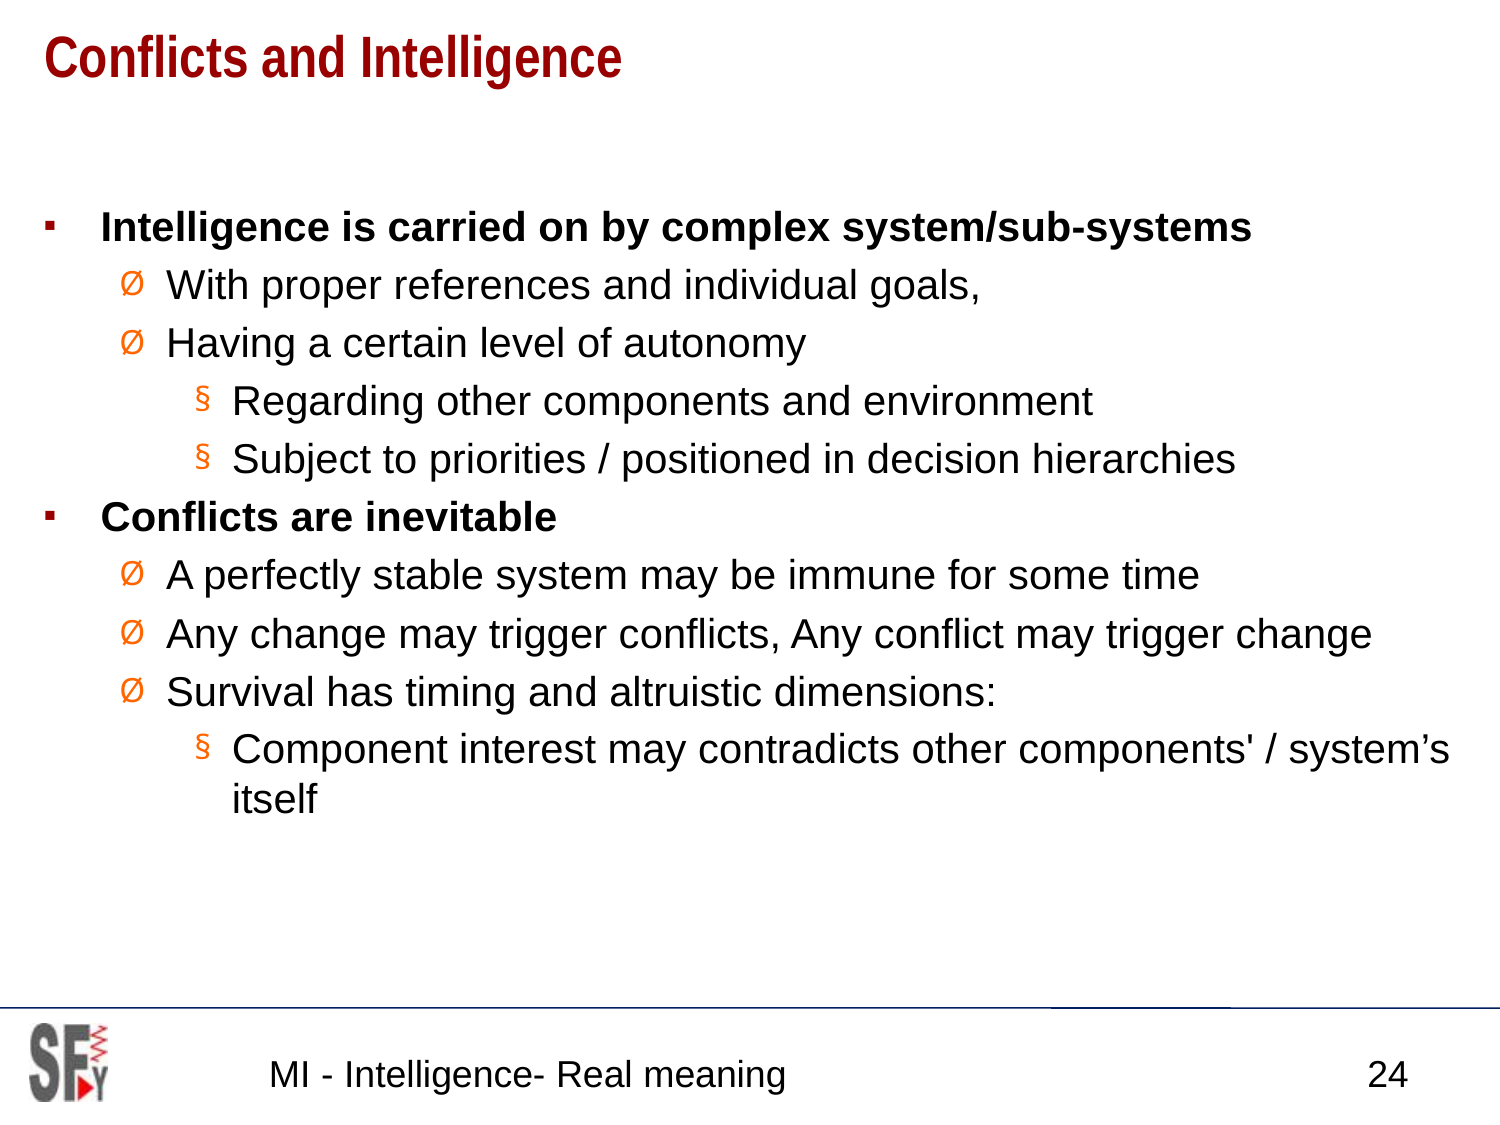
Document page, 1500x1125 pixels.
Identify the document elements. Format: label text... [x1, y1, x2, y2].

title Conflicts and Intelligence [29, 12, 1471, 138]
slide_number <numéro> [1352, 1034, 1490, 1103]
list Intelligence is carried on by complex system/sub-systems With proper references and individual goals, Having a certain level of autonomy Regarding other components and environment Subject to priorities / positioned in decision hierarchies Conflicts are inevitable A perfectly stable system may be immune for some time Any change may trigger conflicts, Any conflict may trigger change Survival has timing and altruistic dimensions: Component interest may contradicts other components' / system’s itself [29, 184, 1471, 988]
picture [29, 1023, 108, 1102]
footer MI - Intelligence- Real meaning [253, 1034, 1336, 1103]
